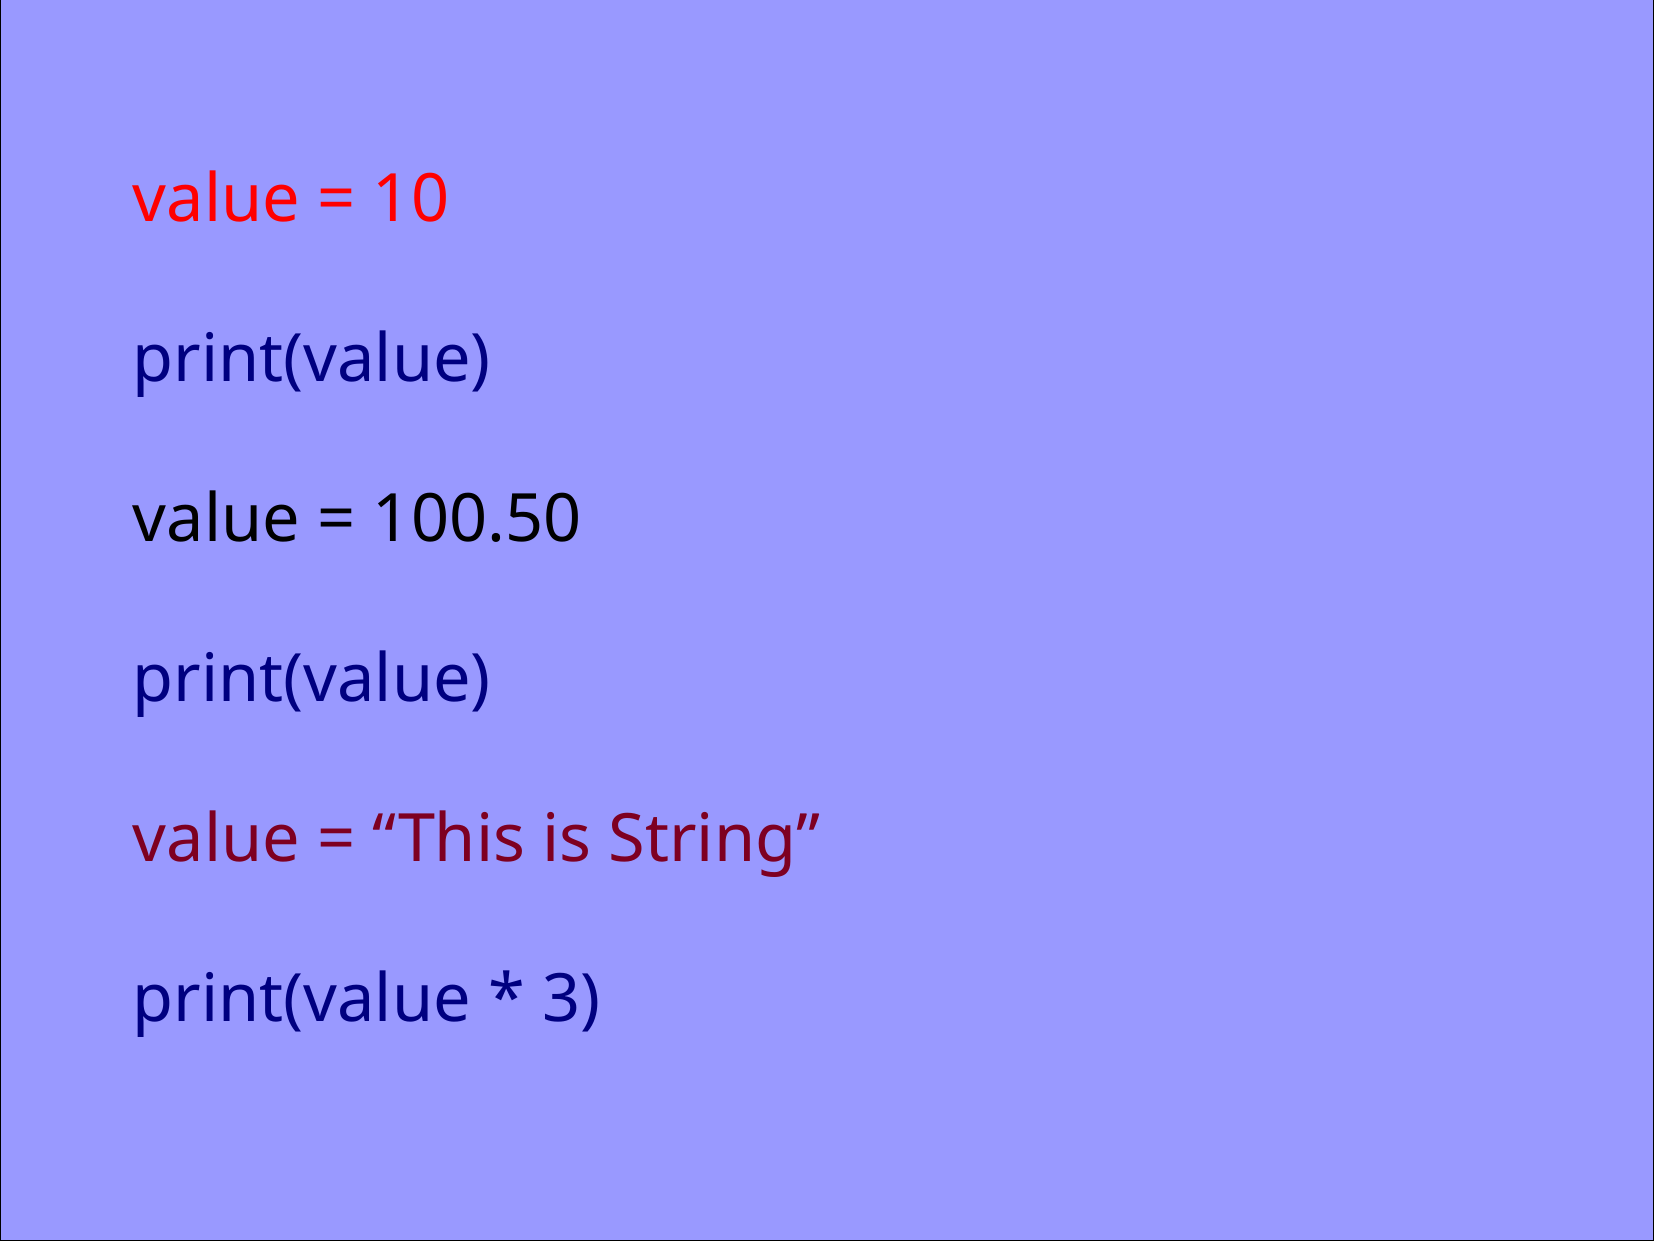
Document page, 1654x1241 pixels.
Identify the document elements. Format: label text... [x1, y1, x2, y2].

text_box value = 10 print(value) value = 100.50 print(value) value = “This is String” print(value * 3) [117, 147, 1535, 1112]
text_box [0, 0, 1654, 1241]
